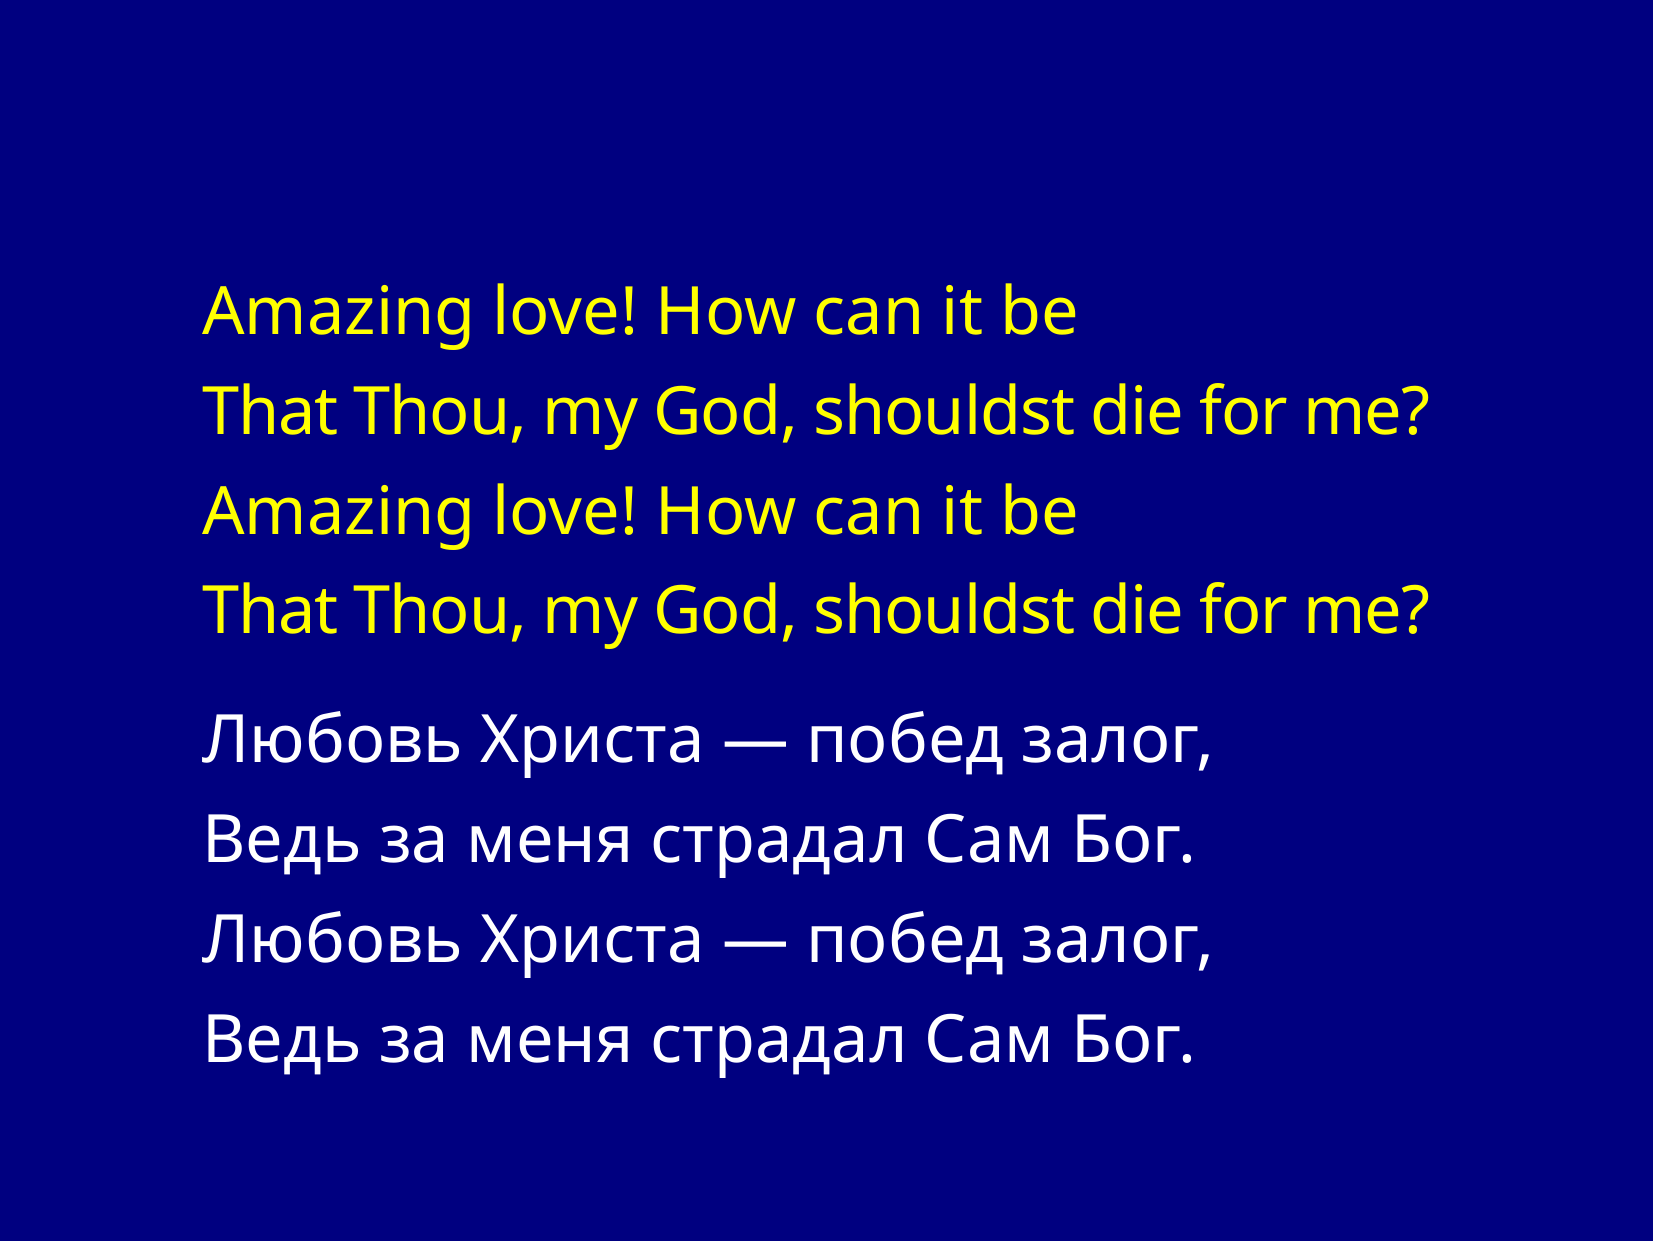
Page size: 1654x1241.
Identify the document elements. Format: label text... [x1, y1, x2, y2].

text_box Amazing love! How can it be That Thou, my God, shouldst die for me? Amazing love! How can it be That Thou, my God, shouldst die for me? [75, 56, 1651, 638]
text_box Любовь Христа ― побед залог, Ведь за меня страдал Сам Бог. Любовь Христа ― побед залог, Ведь за меня страдал Сам Бог. [75, 675, 1576, 1163]
